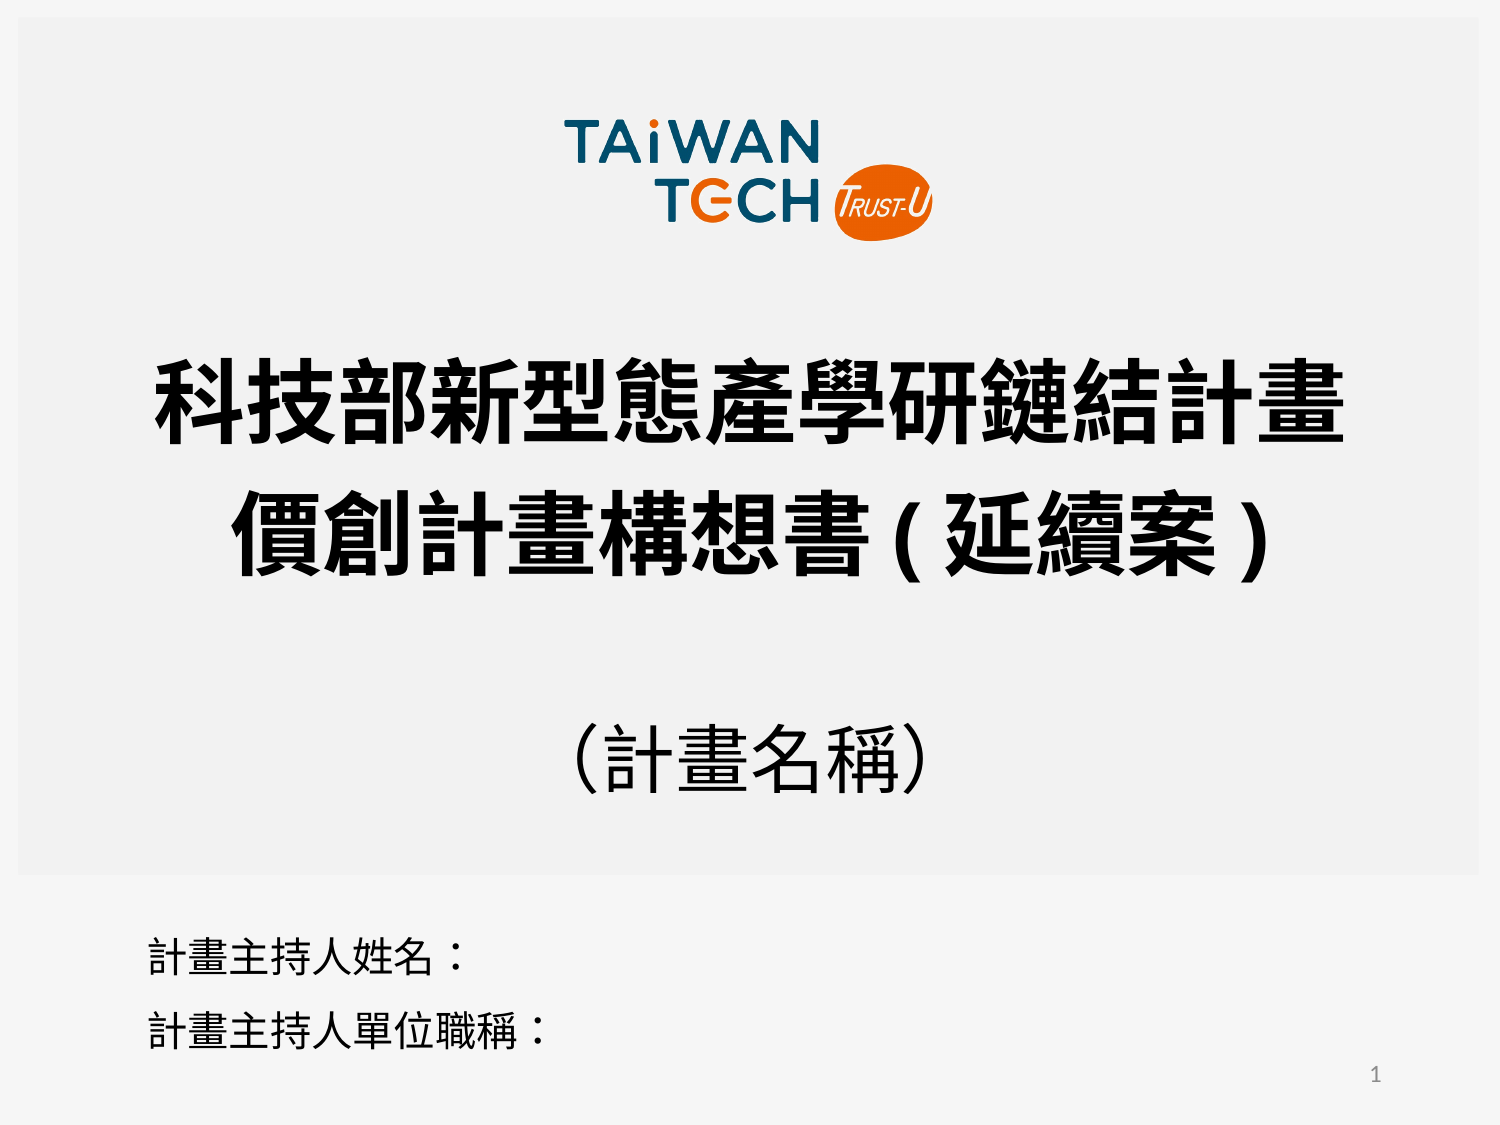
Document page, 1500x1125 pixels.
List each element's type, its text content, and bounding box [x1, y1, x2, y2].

subtitle 計畫主持人姓名： 計畫主持人單位職稱： [131, 898, 1369, 1063]
slide_number <編號> [1059, 1042, 1397, 1103]
text_box [18, 19, 1479, 875]
title 科技部新型態產學研鏈結計畫 價創計畫構想書(延續案) （計畫名稱） [131, 315, 1369, 834]
picture [556, 111, 941, 249]
